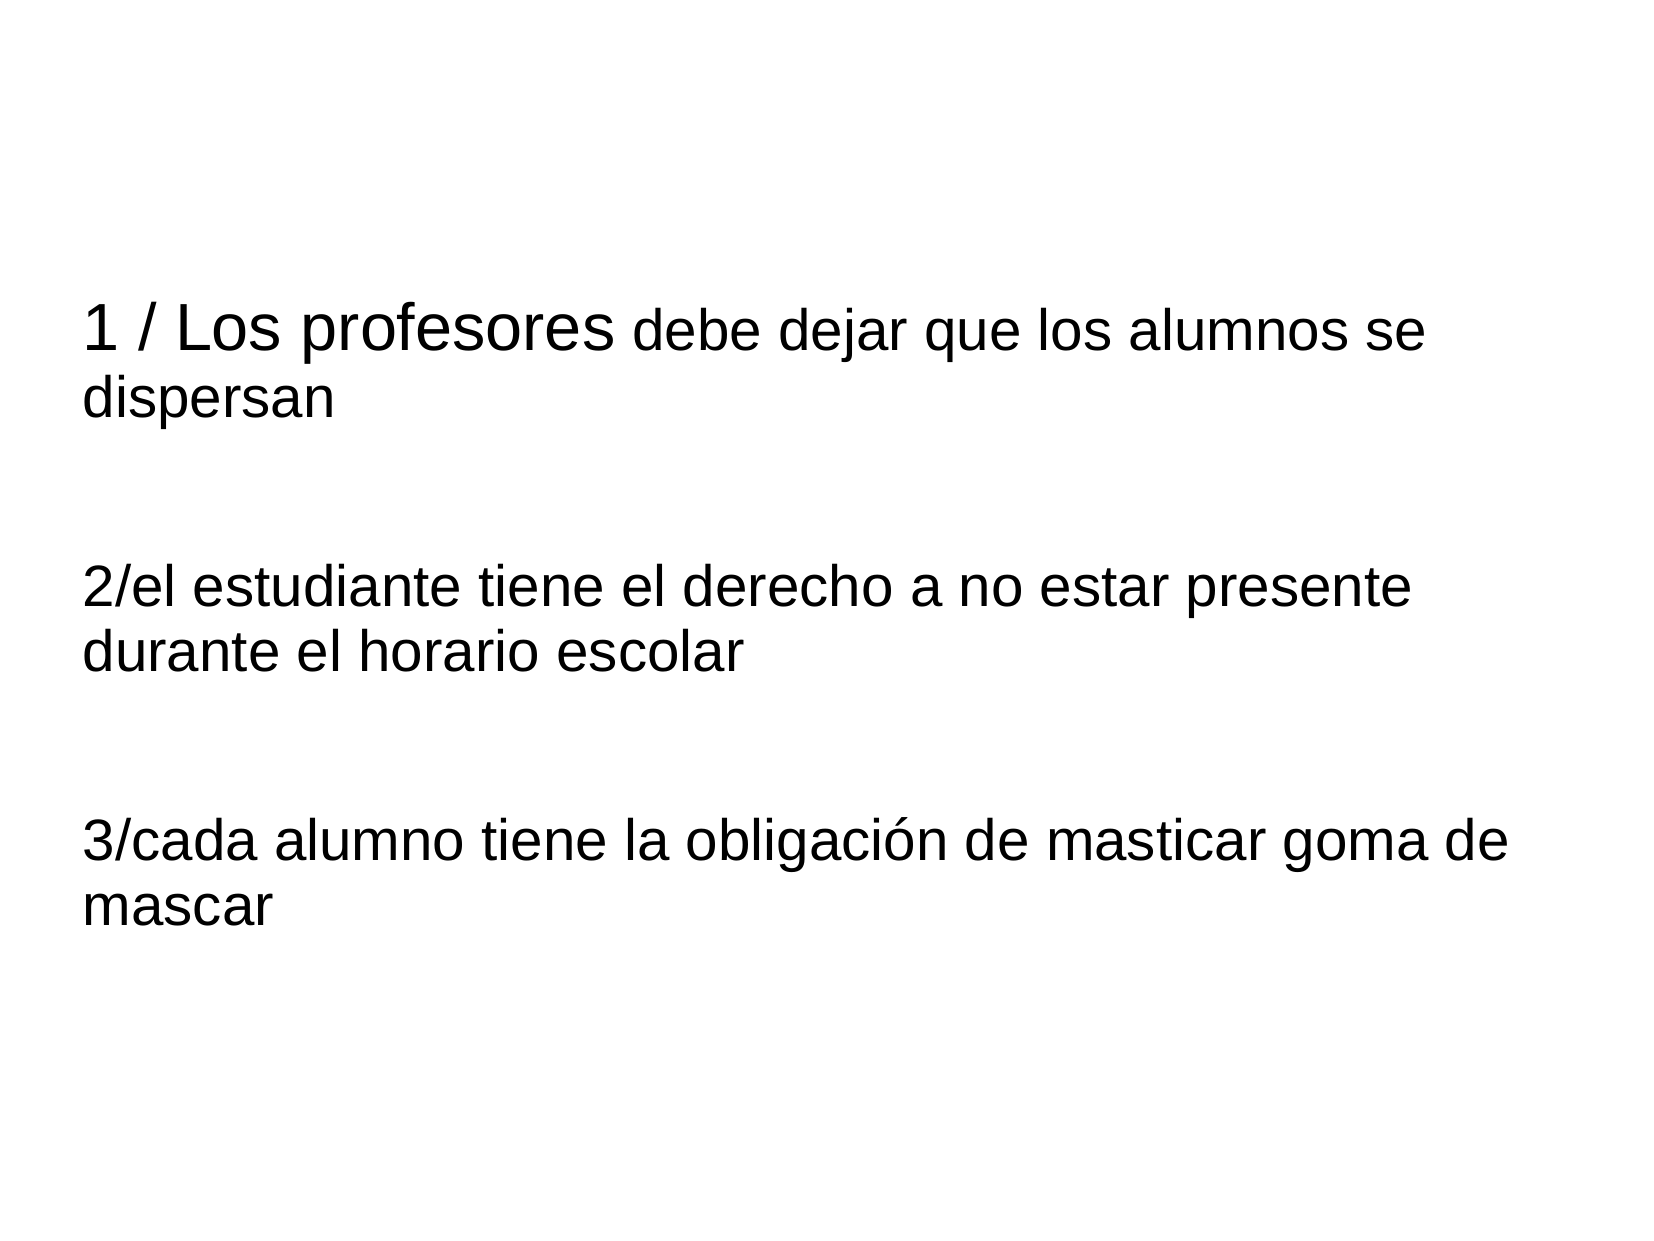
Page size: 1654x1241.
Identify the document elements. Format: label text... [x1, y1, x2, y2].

list 1 / Los profesores debe dejar que los alumnos se dispersan 2/el estudiante tiene el derecho a no estar presente durante el horario escolar 3/cada alumno tiene la obligación de masticar goma de mascar [82, 290, 1571, 1109]
